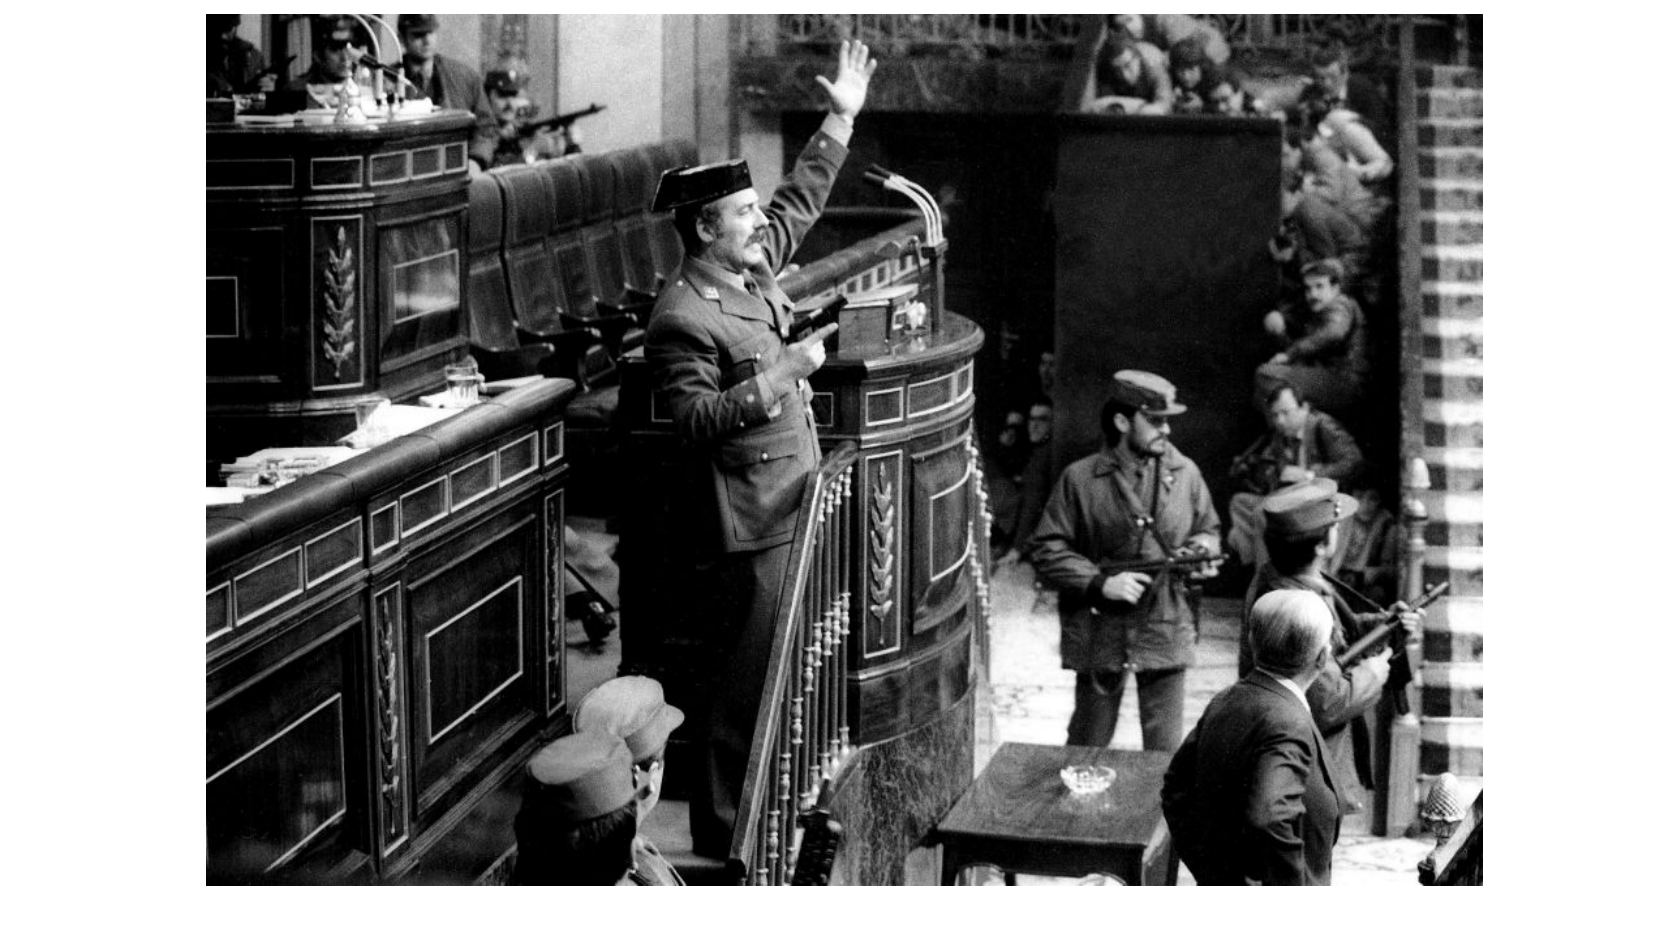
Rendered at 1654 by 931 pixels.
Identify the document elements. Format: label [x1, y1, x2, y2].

picture [206, 14, 1483, 886]
